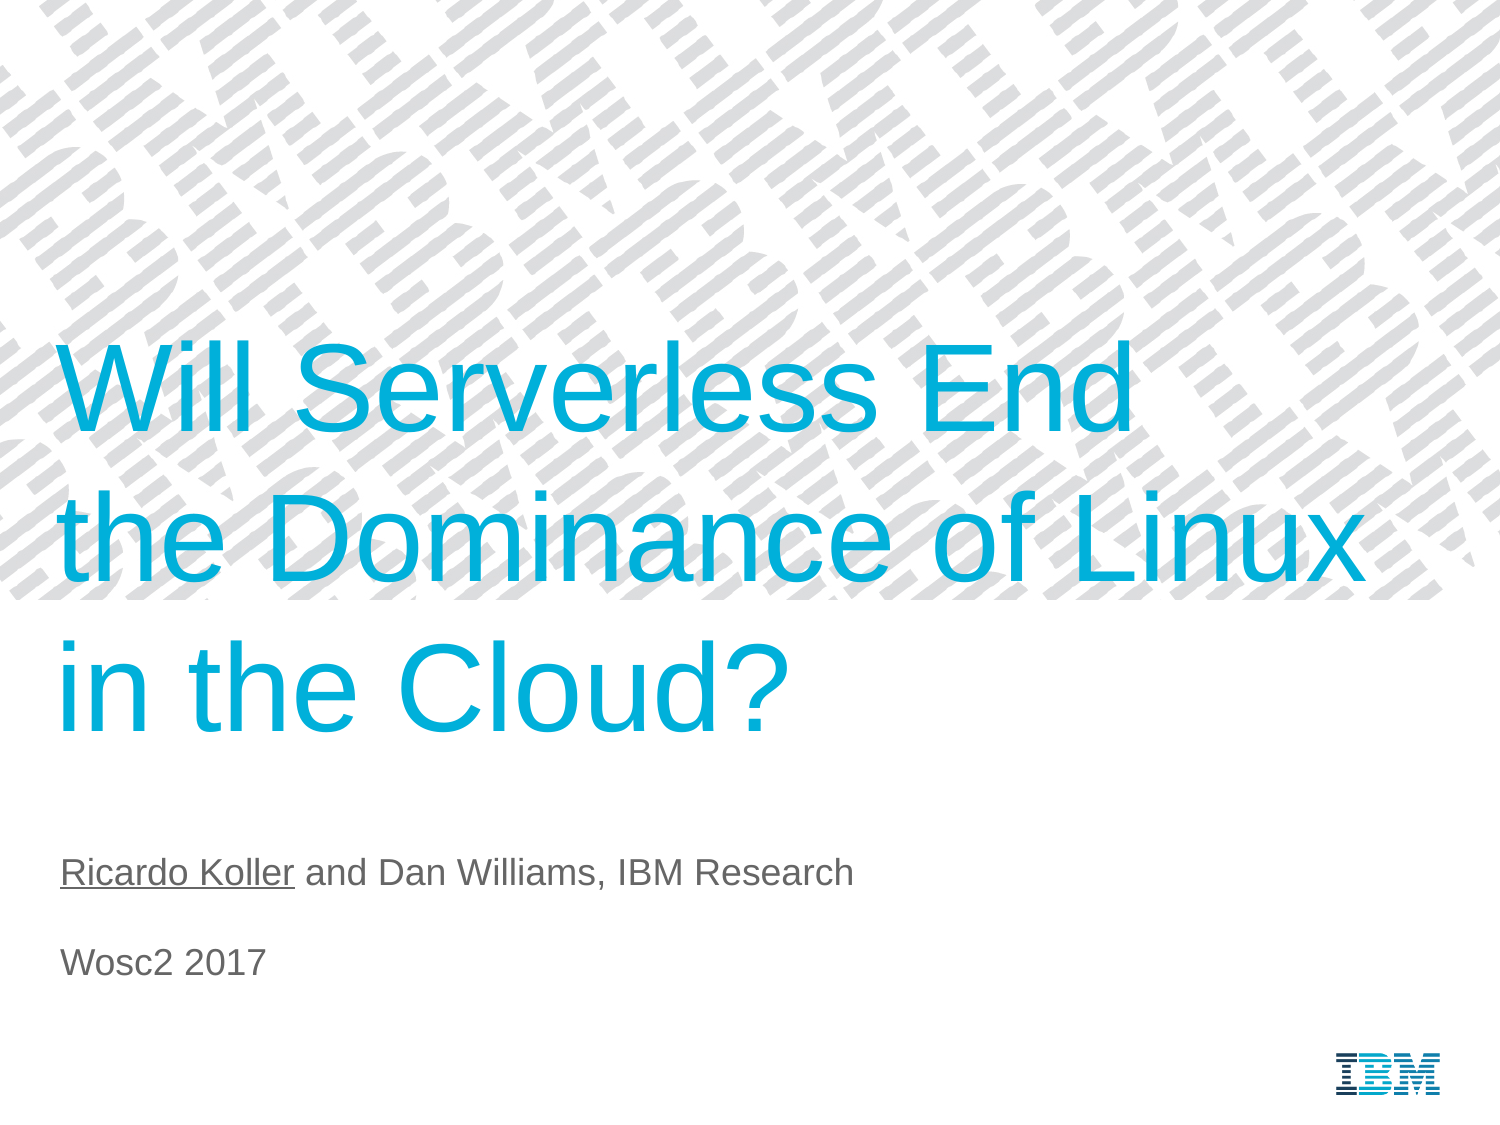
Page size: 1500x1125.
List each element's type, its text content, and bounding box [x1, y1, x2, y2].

picture [1336, 1053, 1440, 1095]
title Will Serverless End the Dominance of Linux in the Cloud? [55, 645, 1445, 757]
list Ricardo Koller and Dan Williams, IBM Research Wosc2 2017 [60, 847, 1441, 960]
picture [0, 0, 1500, 600]
